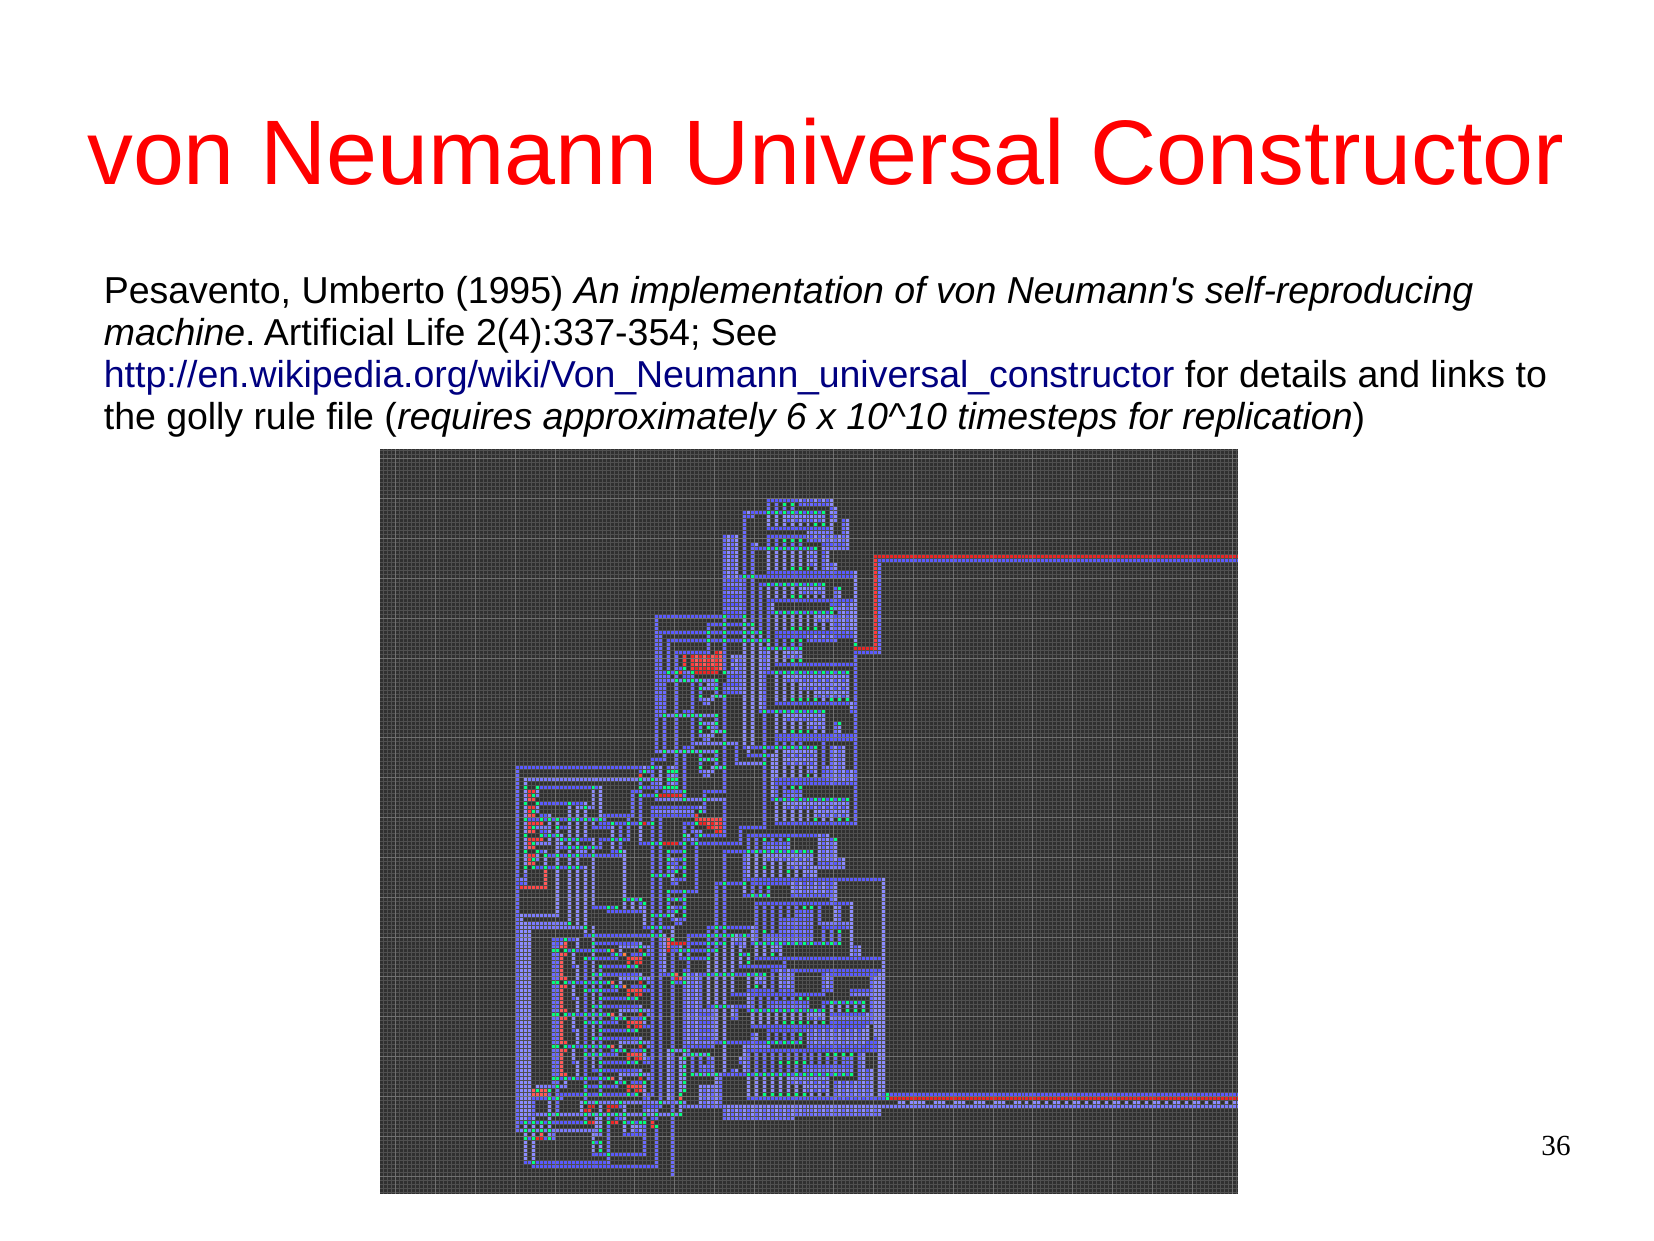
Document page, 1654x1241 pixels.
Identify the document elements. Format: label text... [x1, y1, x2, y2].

title von Neumann Universal Constructor [82, 49, 1571, 257]
picture [380, 449, 1238, 1194]
text_box Pesavento, Umberto (1995) An implementation of von Neumann's self-reproducing machine. Artificial Life 2(4):337-354; See http://en.wikipedia.org/wiki/Von_Neumann_universal_constructor for details and links to the golly rule file (requires approximately 6 x 10^10 timesteps for replication) [89, 262, 1613, 446]
